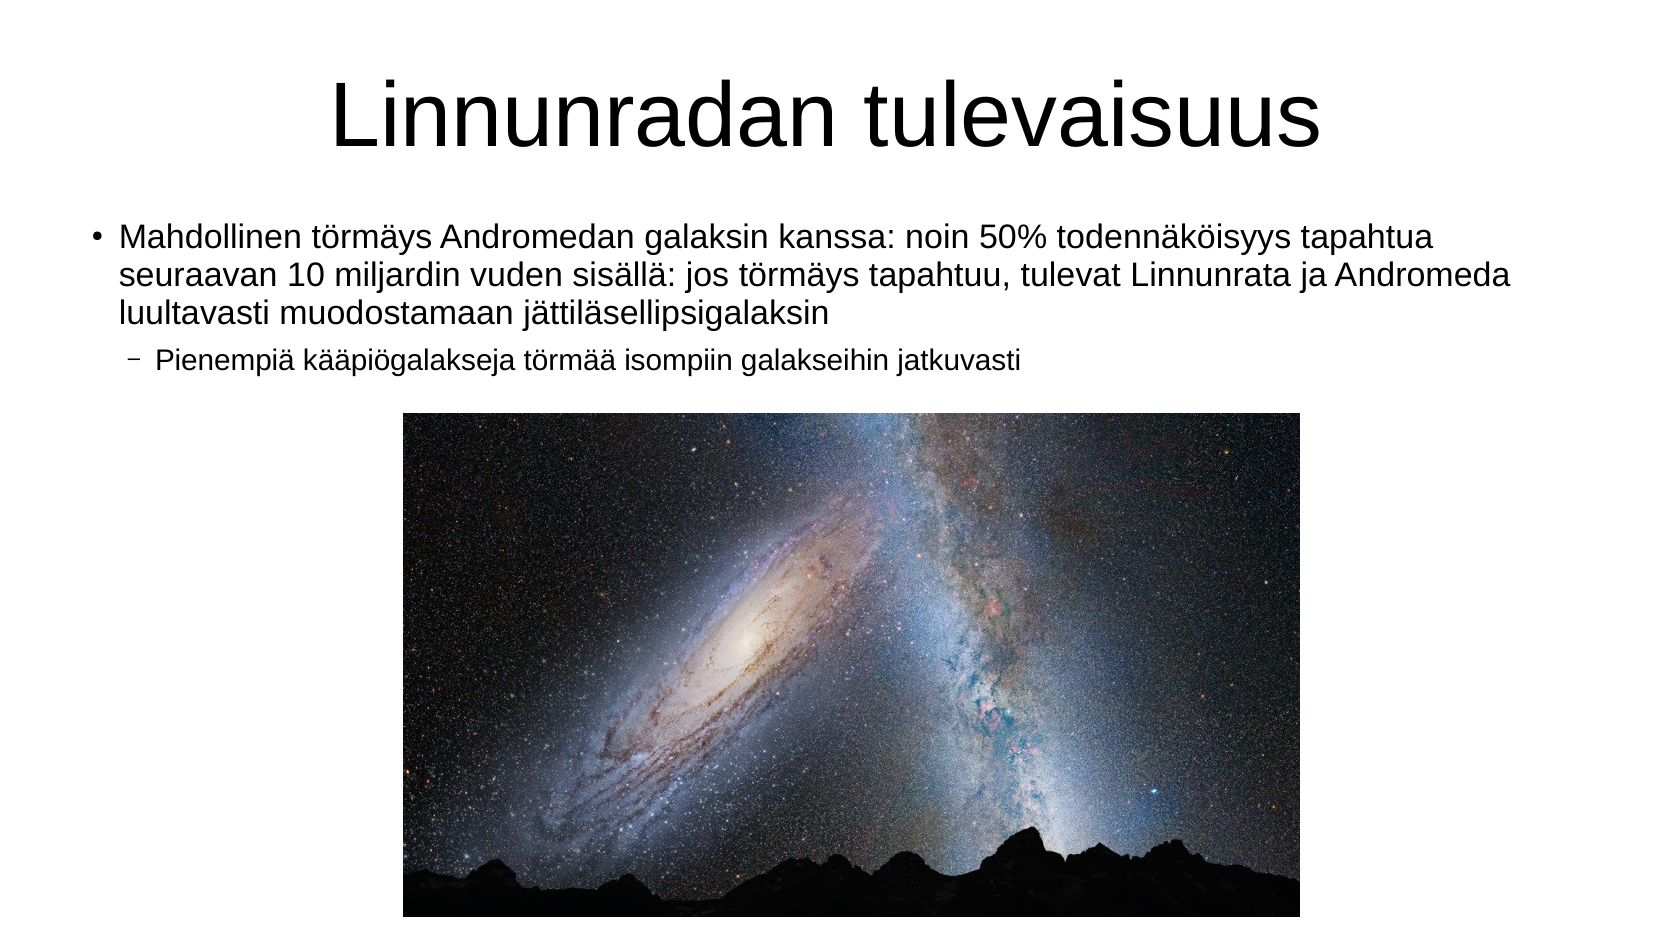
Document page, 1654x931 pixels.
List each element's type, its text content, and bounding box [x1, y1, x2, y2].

title Linnunradan tulevaisuus [82, 37, 1571, 193]
picture [403, 413, 1300, 917]
list Mahdollinen törmäys Andromedan galaksin kanssa: noin 50% todennäköisyys tapahtua seuraavan 10 miljardin vuden sisällä: jos törmäys tapahtuu, tulevat Linnunrata ja Andromeda luultavasti muodostamaan jättiläsellipsigalaksin Pienempiä kääpiögalakseja törmää isompiin galakseihin jatkuvasti [82, 217, 1571, 378]
